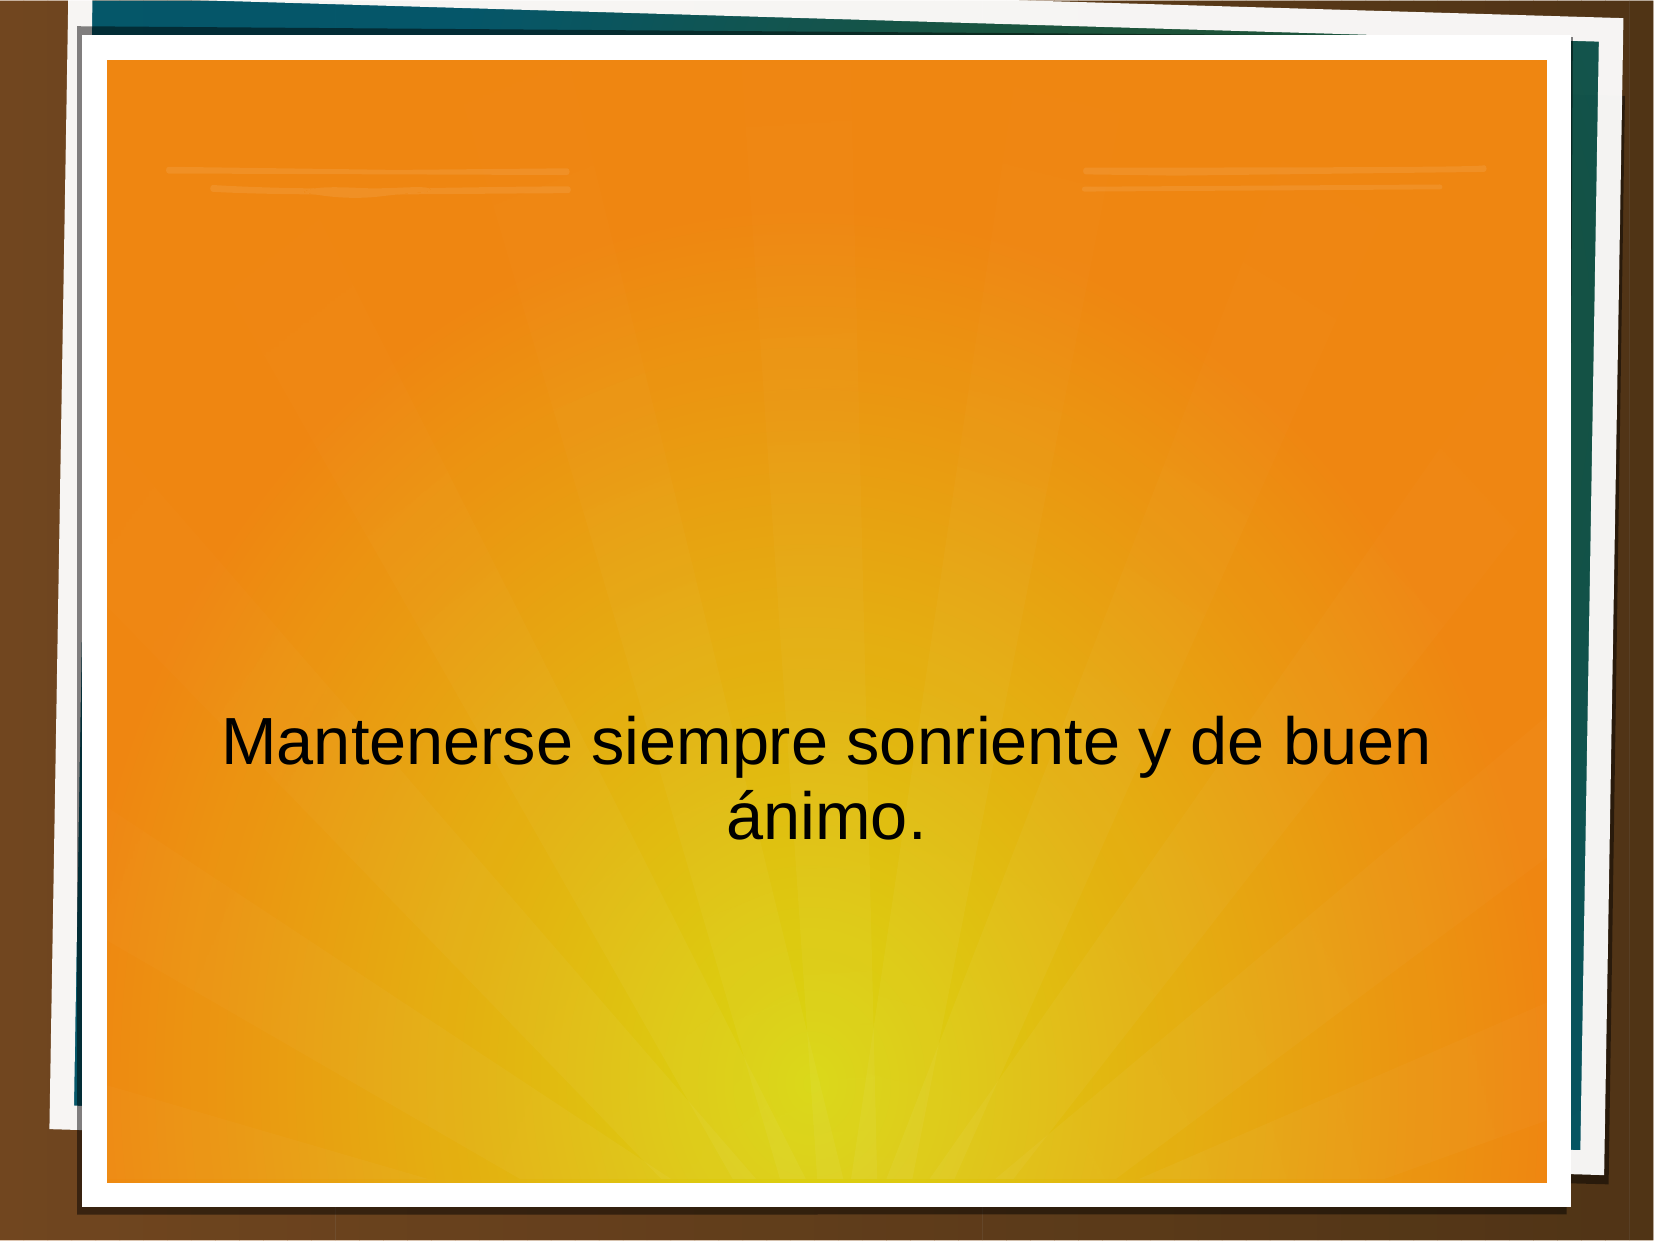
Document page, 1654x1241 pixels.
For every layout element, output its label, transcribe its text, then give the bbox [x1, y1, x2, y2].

subtitle Mantenerse siempre sonriente y de buen ánimo. [162, 299, 1492, 1241]
